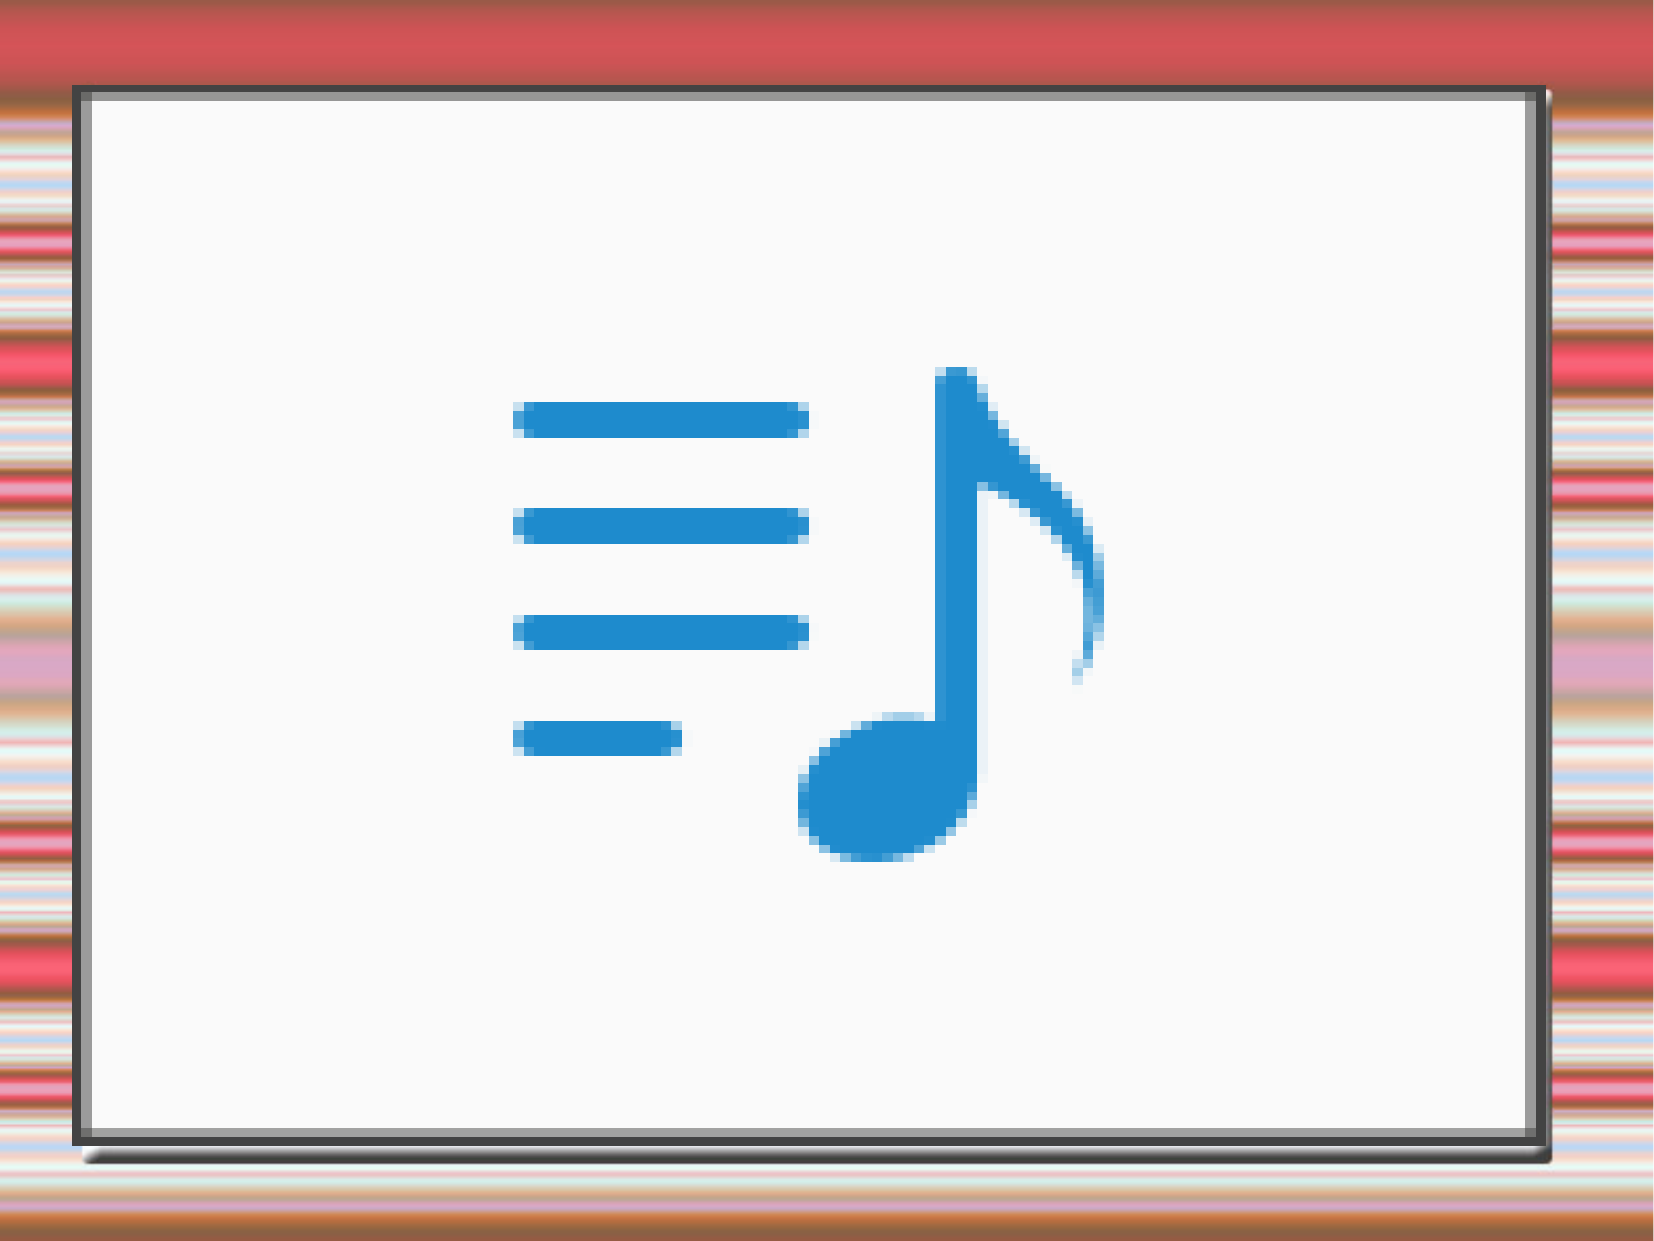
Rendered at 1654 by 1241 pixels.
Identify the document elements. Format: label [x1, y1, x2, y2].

picture [0, 0, 1654, 1241]
text_box [70, 83, 1548, 1147]
